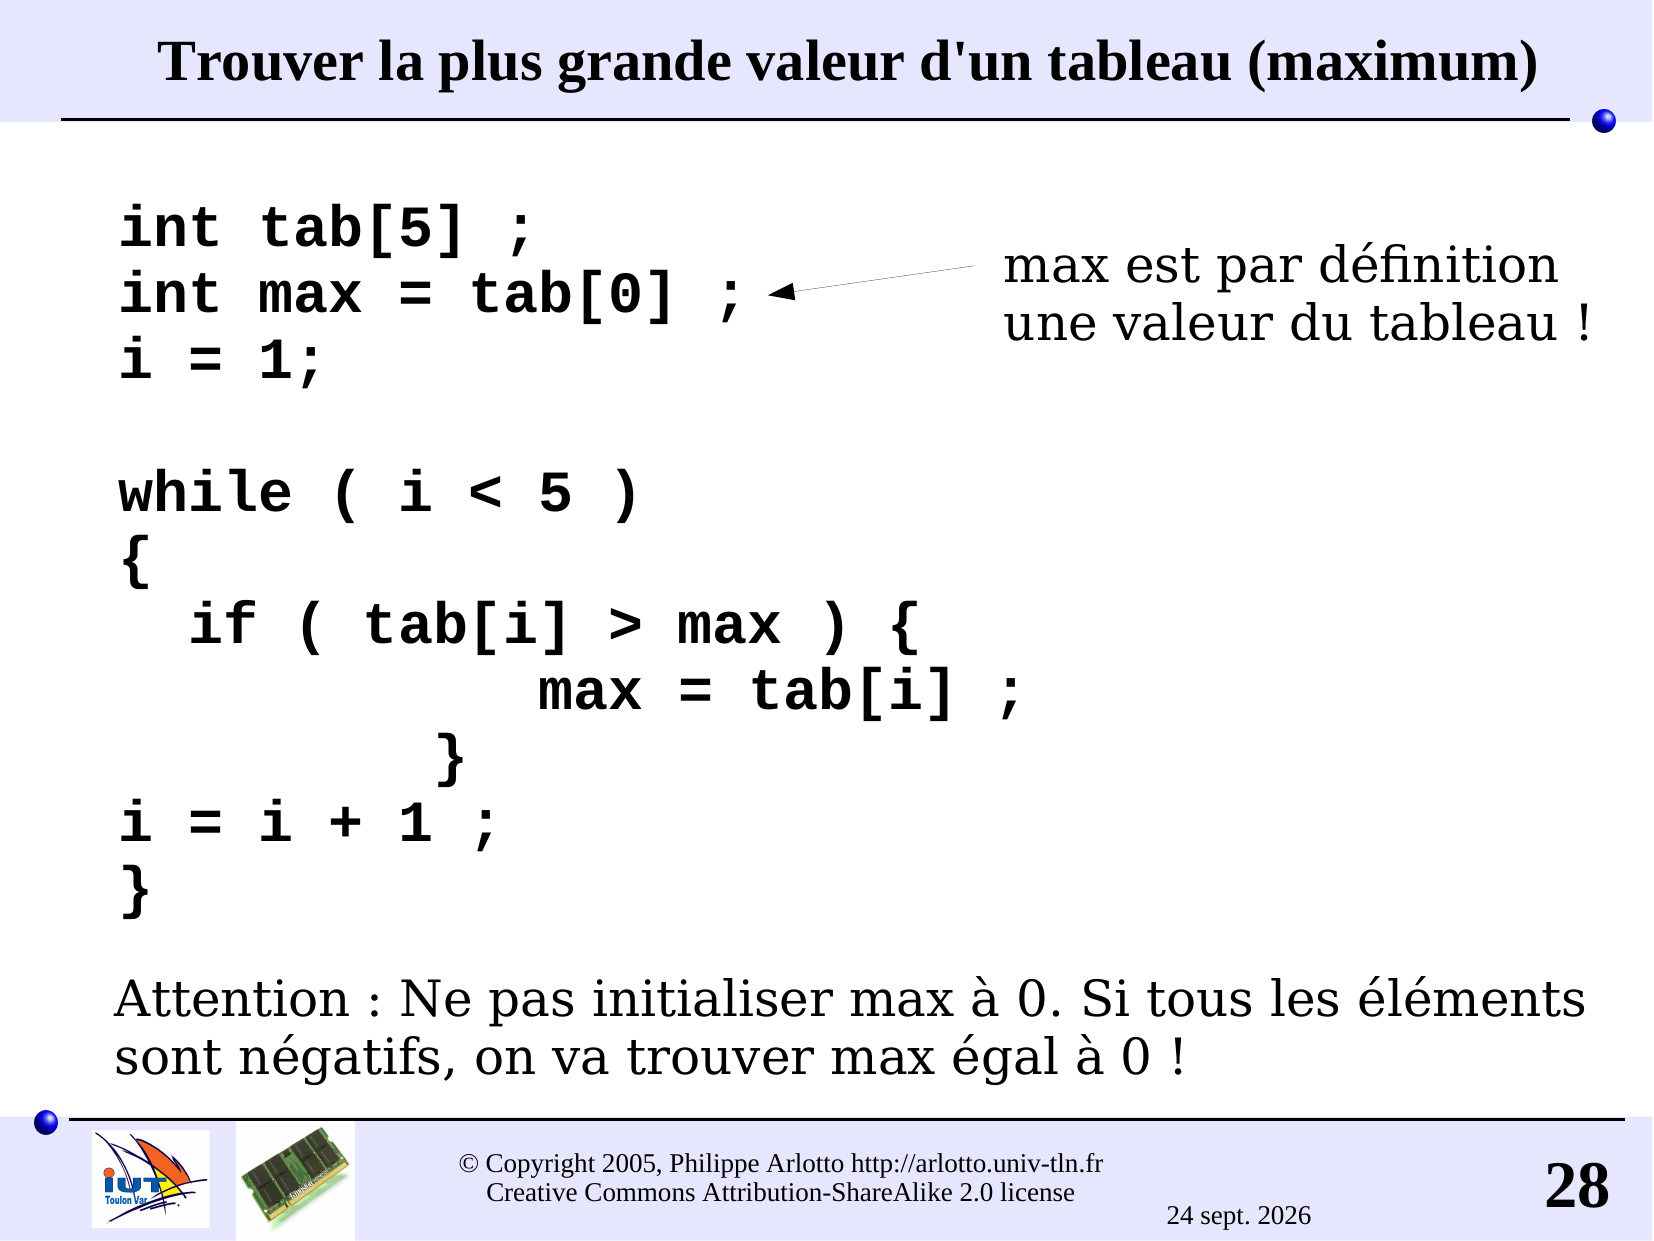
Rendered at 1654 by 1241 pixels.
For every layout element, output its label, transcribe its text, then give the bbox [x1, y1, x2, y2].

picture [236, 1121, 355, 1241]
title Trouver la plus grande valeur d'un tableau (maximum) [95, 14, 1585, 107]
text_box int tab[5] ; int max = tab[0] ; i = 1; while ( i < 5 ) { if ( tab[i] > max ) { max = tab[i] ; } i = i + 1 ; } [118, 198, 1388, 931]
text_box max est par définition une valeur du tableau ! [1003, 236, 1596, 353]
text_box Attention : Ne pas initialiser max à 0. Si tous les éléments sont négatifs, on va trouver max égal à 0 ! [114, 969, 1589, 1087]
